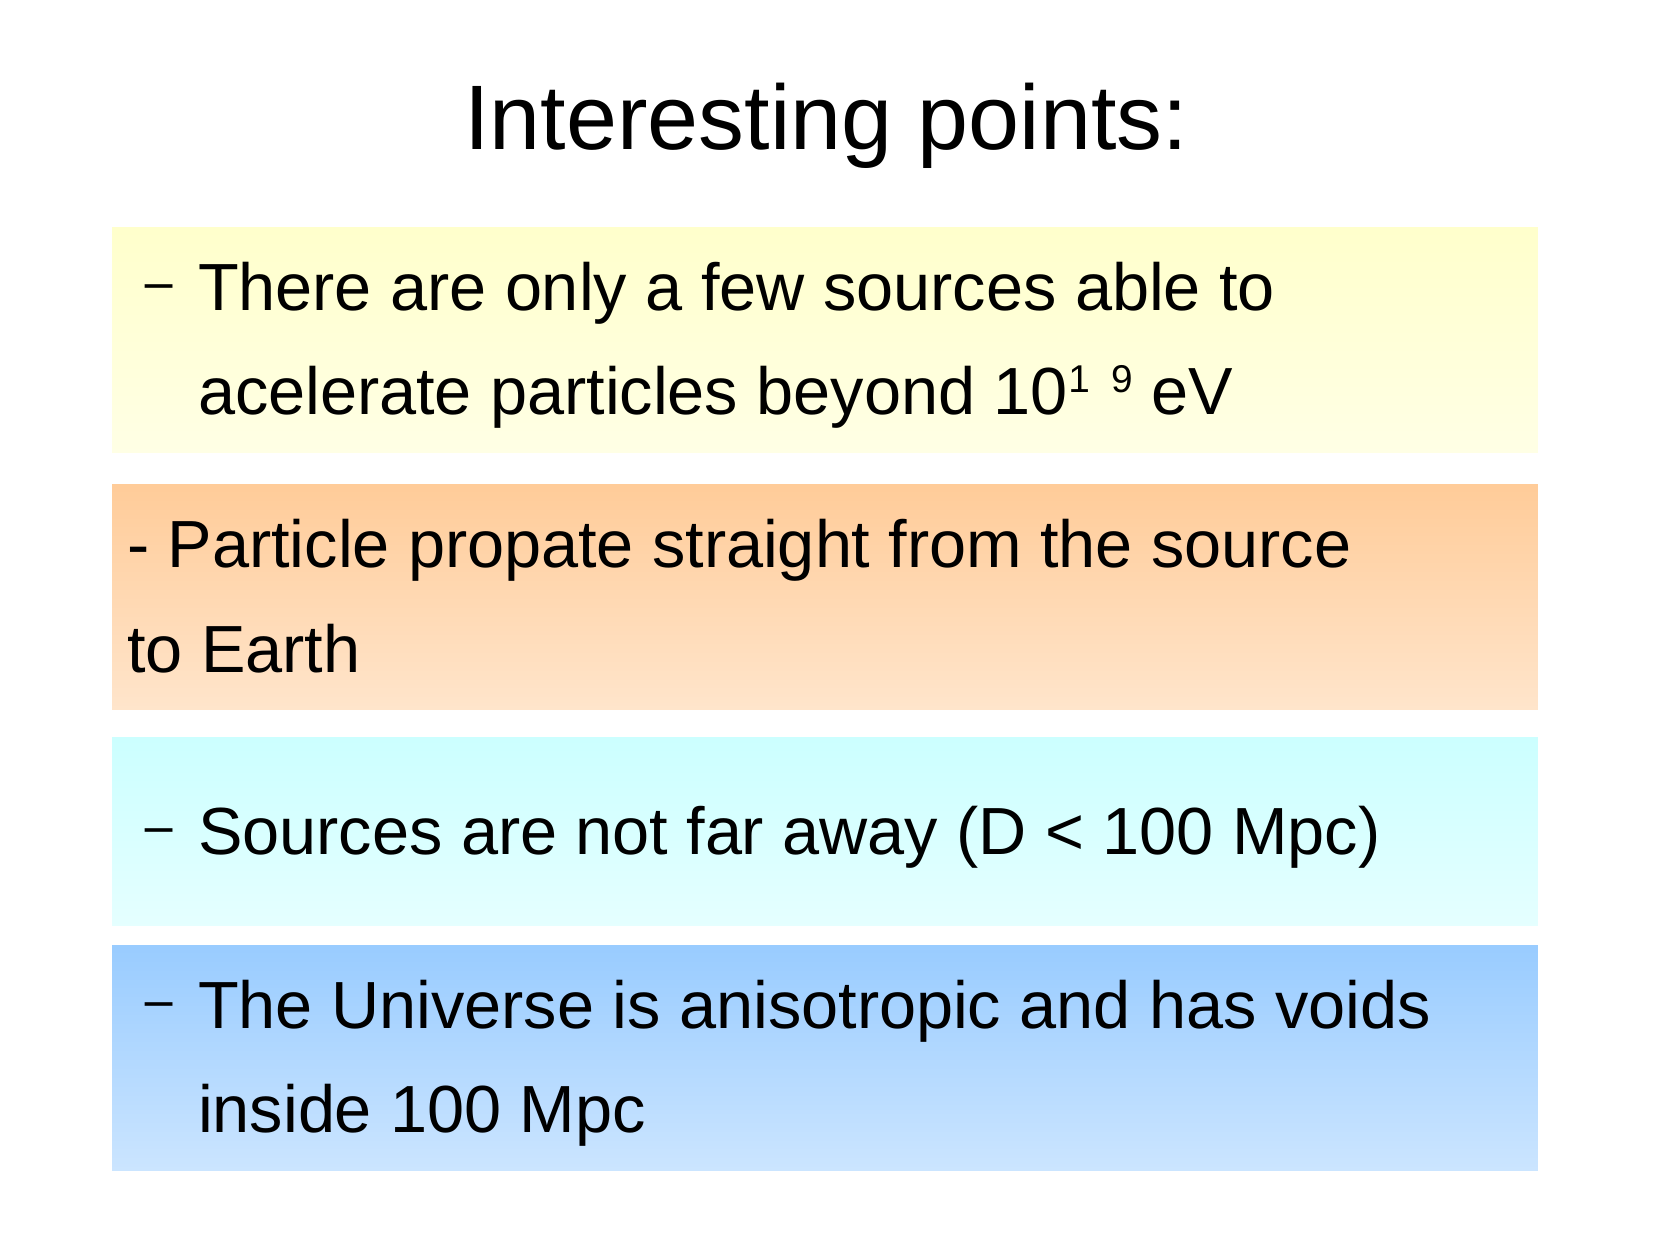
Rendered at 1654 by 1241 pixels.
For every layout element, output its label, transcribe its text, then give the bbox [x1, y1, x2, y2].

text_box The Universe is anisotropic and has voids inside 100 Mpc [112, 945, 1538, 1171]
text_box There are only a few sources able to acelerate particles beyond 101 9 eV [112, 227, 1538, 453]
text_box - Particle propate straight from the source to Earth [112, 484, 1538, 710]
text_box Sources are not far away (D < 100 Mpc) [112, 737, 1538, 926]
title Interesting points: [82, 13, 1571, 222]
